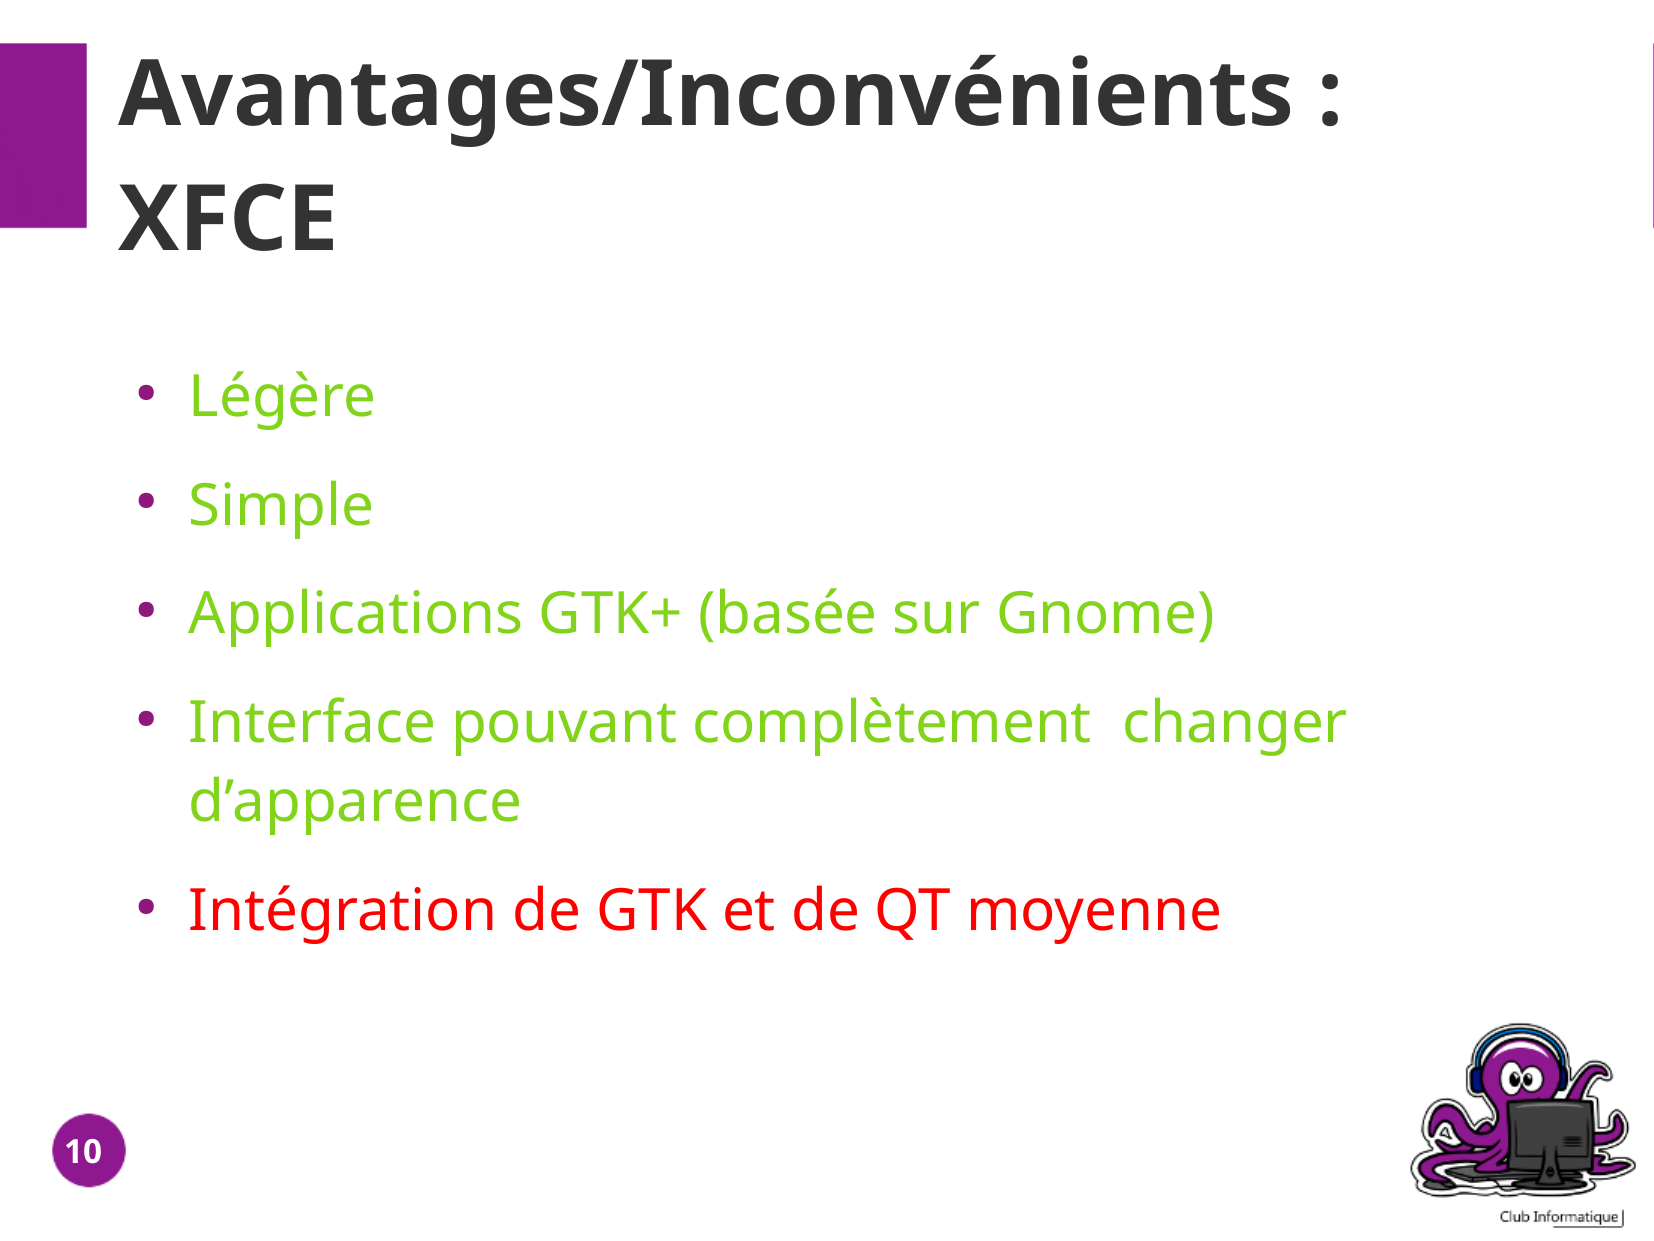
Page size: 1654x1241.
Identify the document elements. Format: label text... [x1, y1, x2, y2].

list Légère Simple Applications GTK+ (basée sur Gnome) Interface pouvant complètement changer d’apparence Intégration de GTK et de QT moyenne [118, 354, 1536, 1074]
title Avantages/Inconvénients : XFCE [118, 27, 1571, 278]
picture [0, 0, 1654, 1241]
